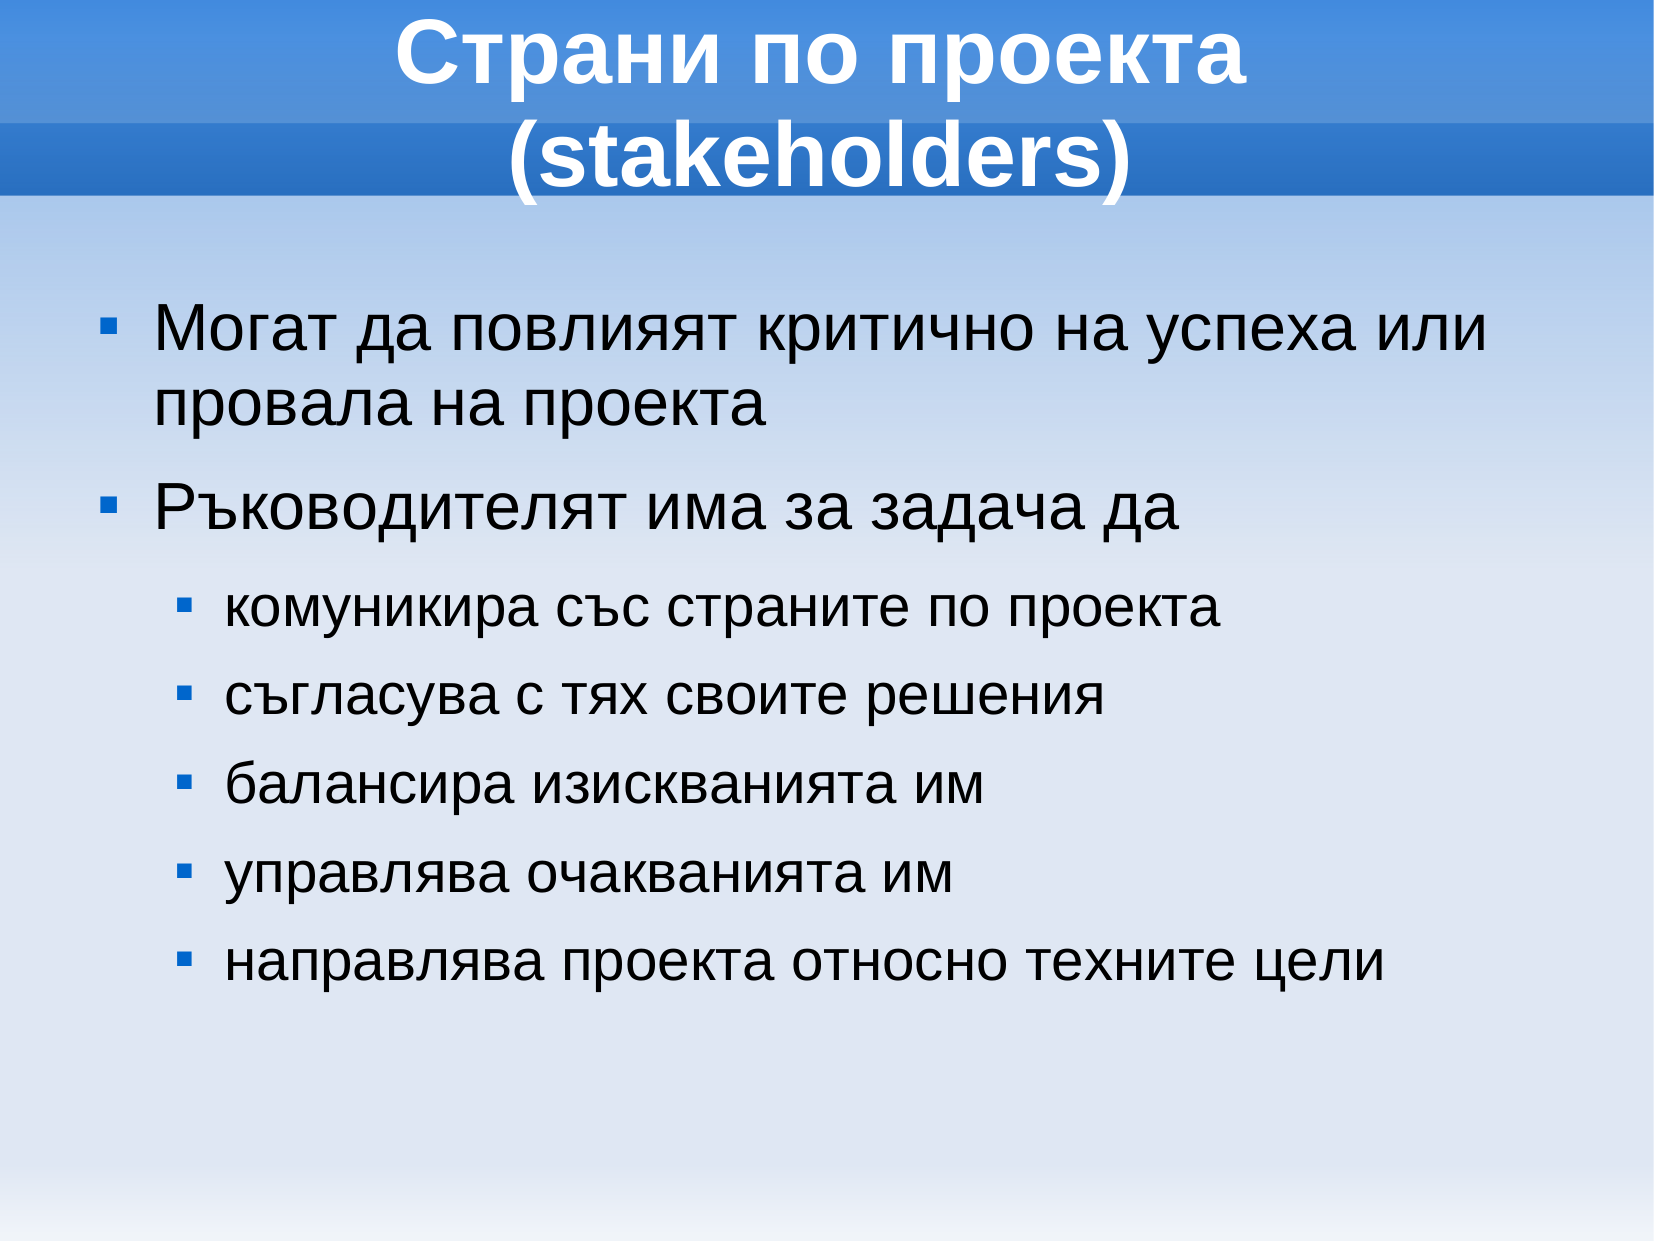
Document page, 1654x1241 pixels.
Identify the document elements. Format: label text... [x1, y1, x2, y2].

picture [0, 0, 1654, 1241]
list Могат да повлияят критично на успеха или провала на проекта Ръководителят има за задача да комуникира със страните по проекта съгласува с тях своите решения балансира изискванията им управлява очакванията им направлява проекта относно техните цели [82, 290, 1571, 1094]
title Страни по проекта (stakeholders) [76, 0, 1565, 207]
